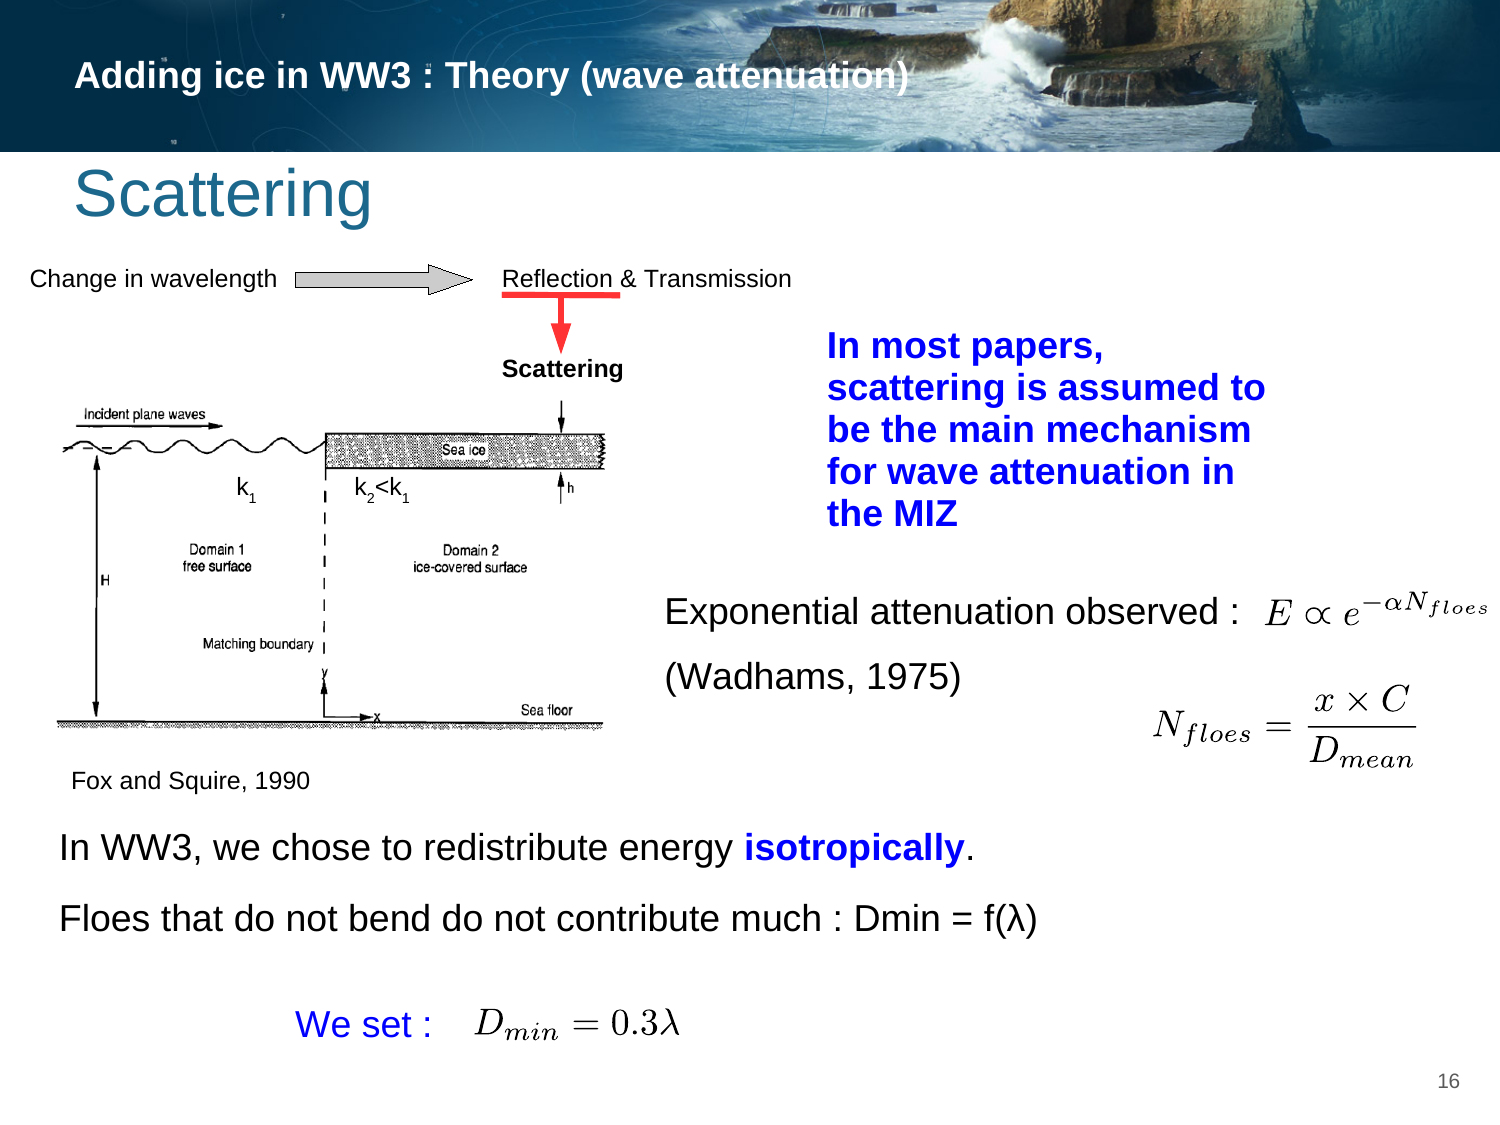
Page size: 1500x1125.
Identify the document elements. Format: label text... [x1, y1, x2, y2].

text_box In most papers, scattering is assumed to be the main mechanism for wave attenuation in the MIZ [826, 324, 1270, 535]
text_box [1151, 684, 1417, 768]
text_box [1447, 591, 1490, 626]
text_box Fox and Squire, 1990 [71, 767, 532, 798]
text_box In WW3, we chose to redistribute energy isotropically. [59, 826, 1287, 869]
text_box Scattering [501, 354, 640, 384]
text_box Exponential attenuation observed : (Wadhams, 1975) [649, 577, 1447, 703]
text_box We set : [295, 1003, 756, 1063]
text_box k2<k1 [354, 472, 443, 507]
title Scattering [59, 102, 1244, 278]
text_box Floes that do not bend do not contribute much : Dmin = f(λ) [59, 897, 1464, 1029]
text_box Change in wavelength [29, 264, 296, 295]
picture [48, 383, 621, 739]
text_box k1 [236, 472, 266, 507]
title Adding ice in WW3 : Theory (wave attenuation) [59, 29, 1093, 119]
text_box Reflection & Transmission [501, 265, 827, 296]
text_box [295, 264, 473, 295]
picture [0, 0, 1500, 152]
